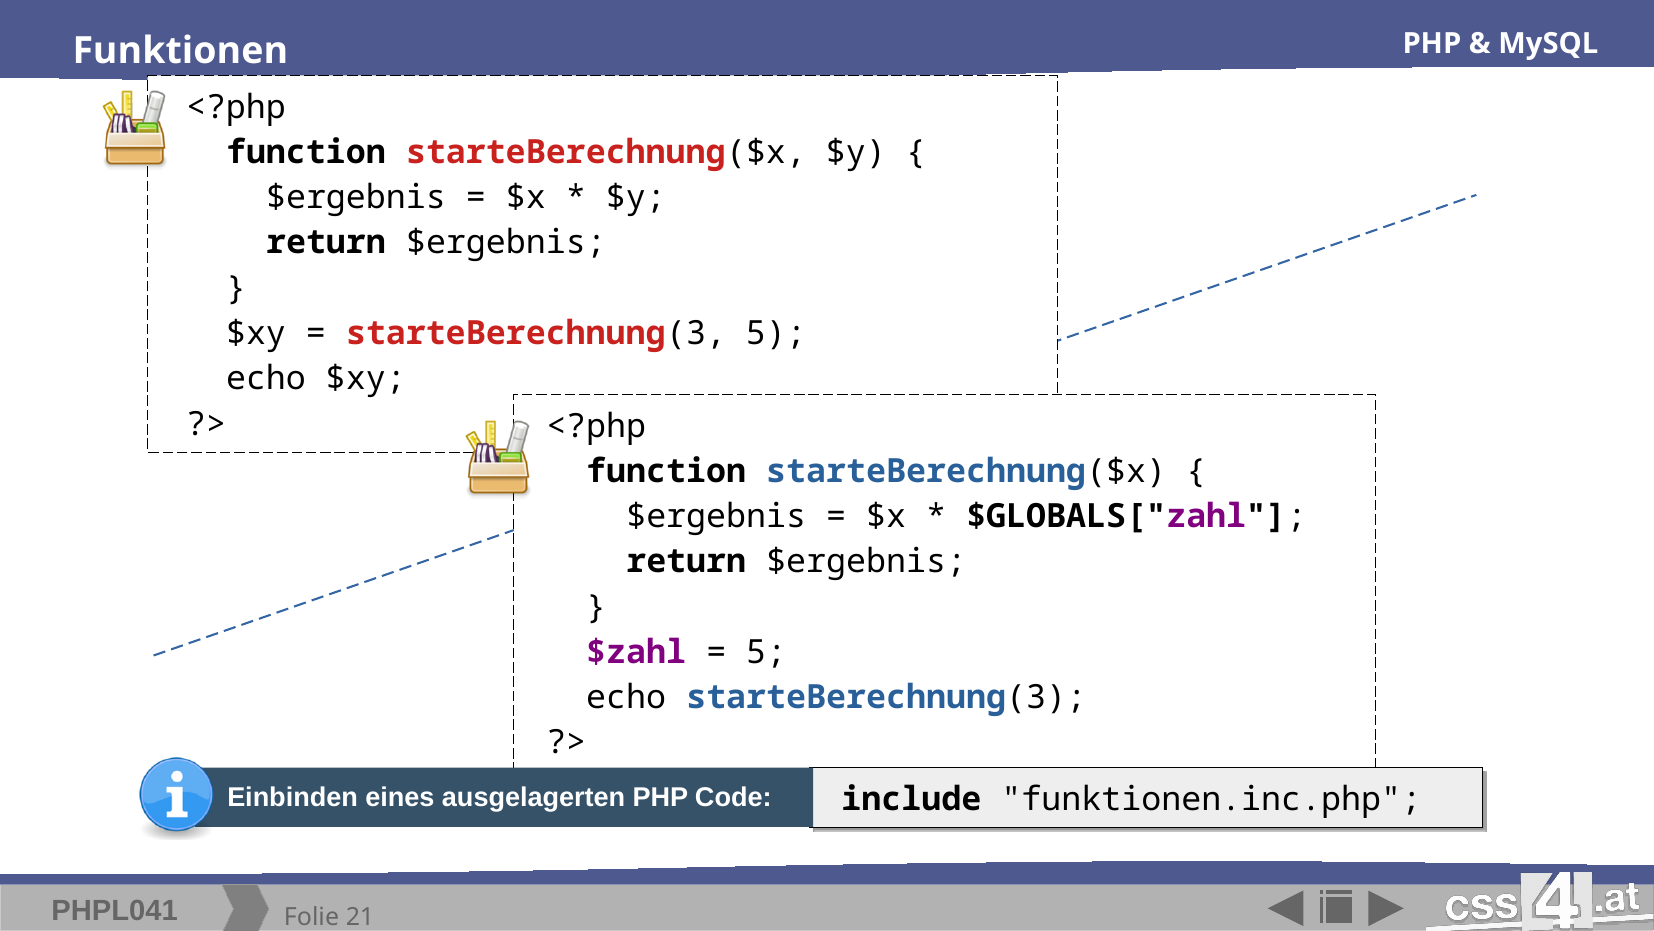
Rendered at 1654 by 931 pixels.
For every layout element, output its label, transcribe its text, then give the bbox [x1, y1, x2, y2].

text_box PHPL041 [36, 886, 209, 931]
picture [457, 417, 541, 500]
text_box [0, 861, 1654, 931]
text_box [0, 0, 1654, 80]
text_box <?php function starteBerechnung($x, $y) { $ergebnis = $x * $y; return $ergebnis; } $xy = starteBerechnung(3, 5); echo $xy; ?> [147, 123, 1058, 405]
text_box Einbinden eines ausgelagerten PHP Code: [217, 767, 814, 827]
picture [1426, 872, 1654, 931]
text_box include "funktionen.inc.php"; [809, 767, 1483, 828]
text_box <?php function starteBerechnung($x) { $ergebnis = $x * $GLOBALS["zahl"]; return $ergebnis; } $zahl = 5; echo starteBerechnung(3); ?> [513, 442, 1376, 724]
picture [134, 757, 217, 840]
picture [94, 87, 177, 171]
text_box PHP & MySQL [1387, 15, 1619, 60]
text_box Funktionen [57, 16, 469, 69]
text_box Folie <Foliennummer> [269, 891, 542, 931]
